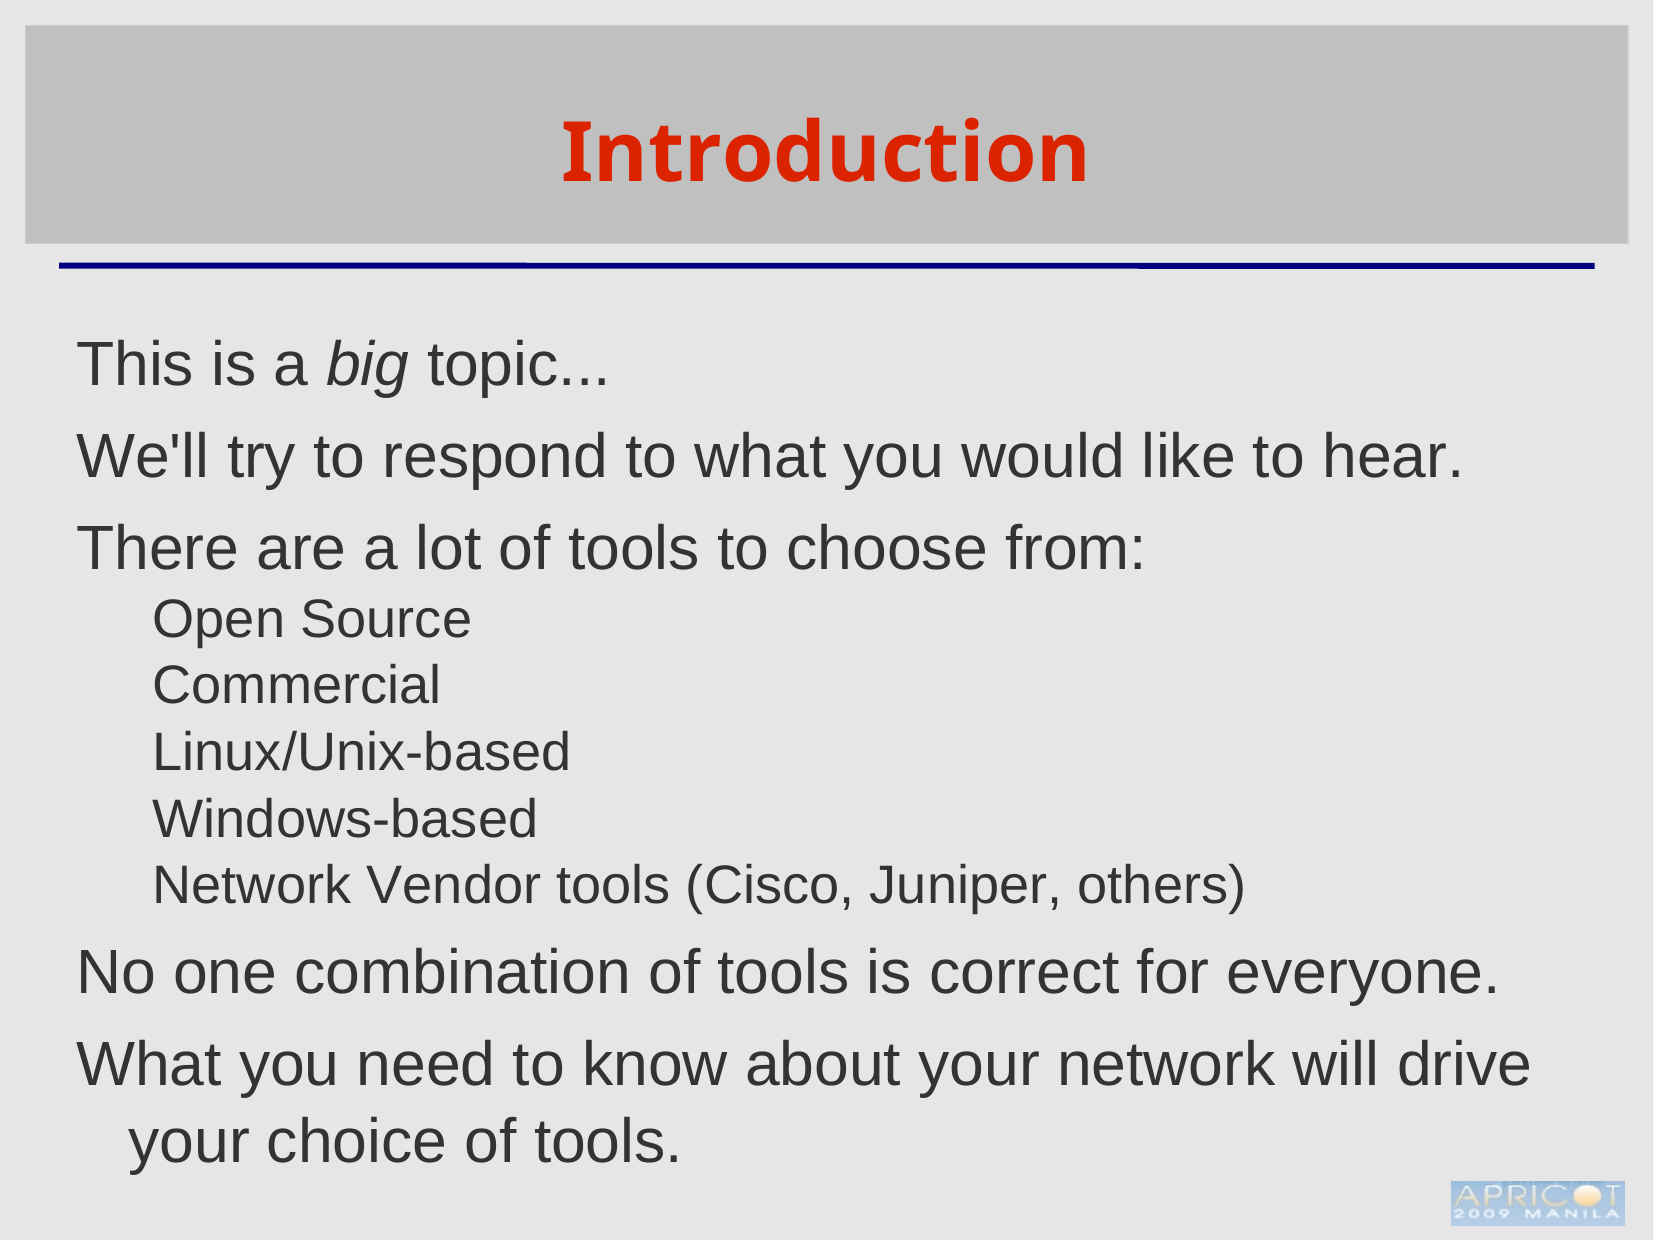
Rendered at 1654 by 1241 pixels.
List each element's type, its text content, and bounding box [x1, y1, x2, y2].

picture [1451, 1181, 1625, 1226]
title Introduction [121, 46, 1532, 253]
list This is a big topic... We'll try to respond to what you would like to hear. There are a lot of tools to choose from: Open Source Commercial Linux/Unix-based Windows-based Network Vendor tools (Cisco, Juniper, others) No one combination of tools is correct for everyone. What you need to know about your network will drive your choice of tools. [59, 322, 1593, 1169]
